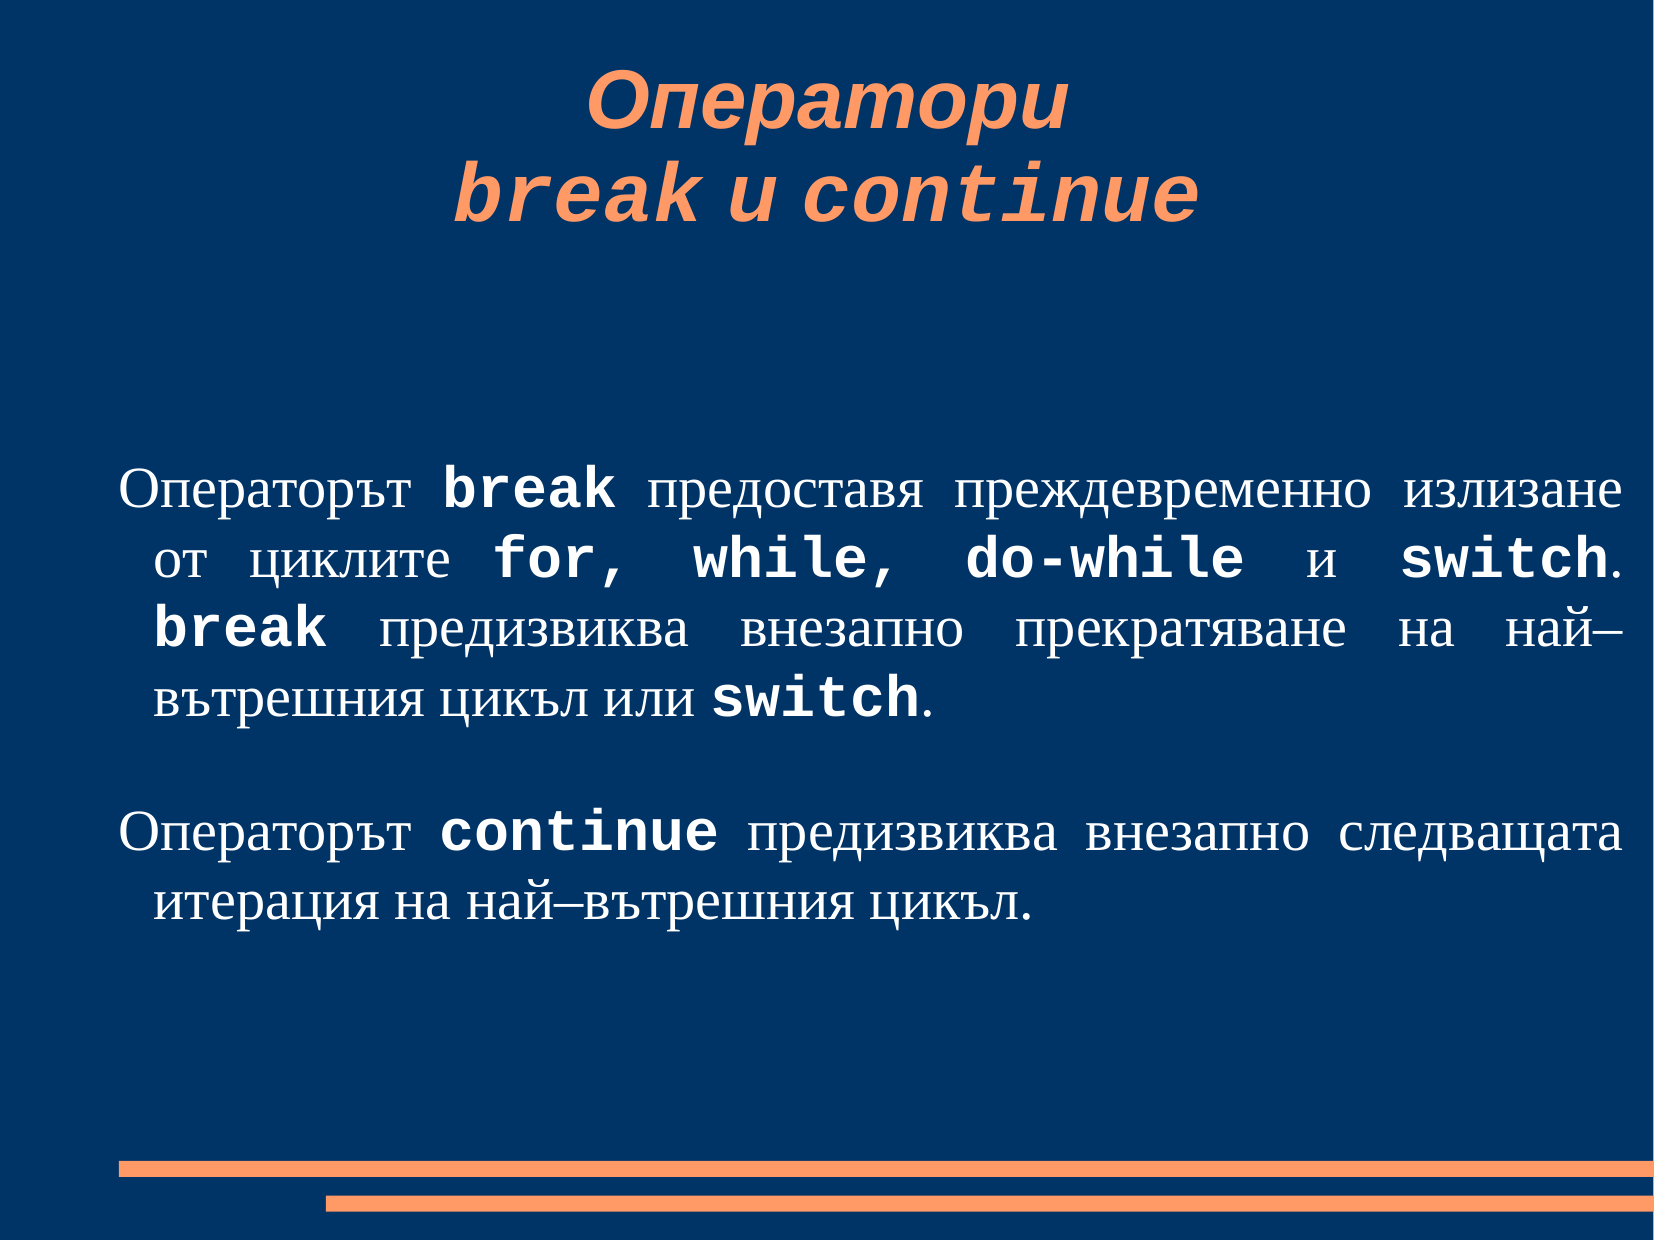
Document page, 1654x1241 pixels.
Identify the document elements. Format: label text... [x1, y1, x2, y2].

text_box Операторът break предоставя преждевременно излизане от циклите for, while, do-while и switch. break предизвиква внезапно прекратяване на най–вътрешния цикъл или switch. Операторът continue предизвиква внезапно следващата итерация на най–вътрешния цикъл. [118, 324, 1625, 1063]
title Оператори break и continue [121, 46, 1534, 254]
